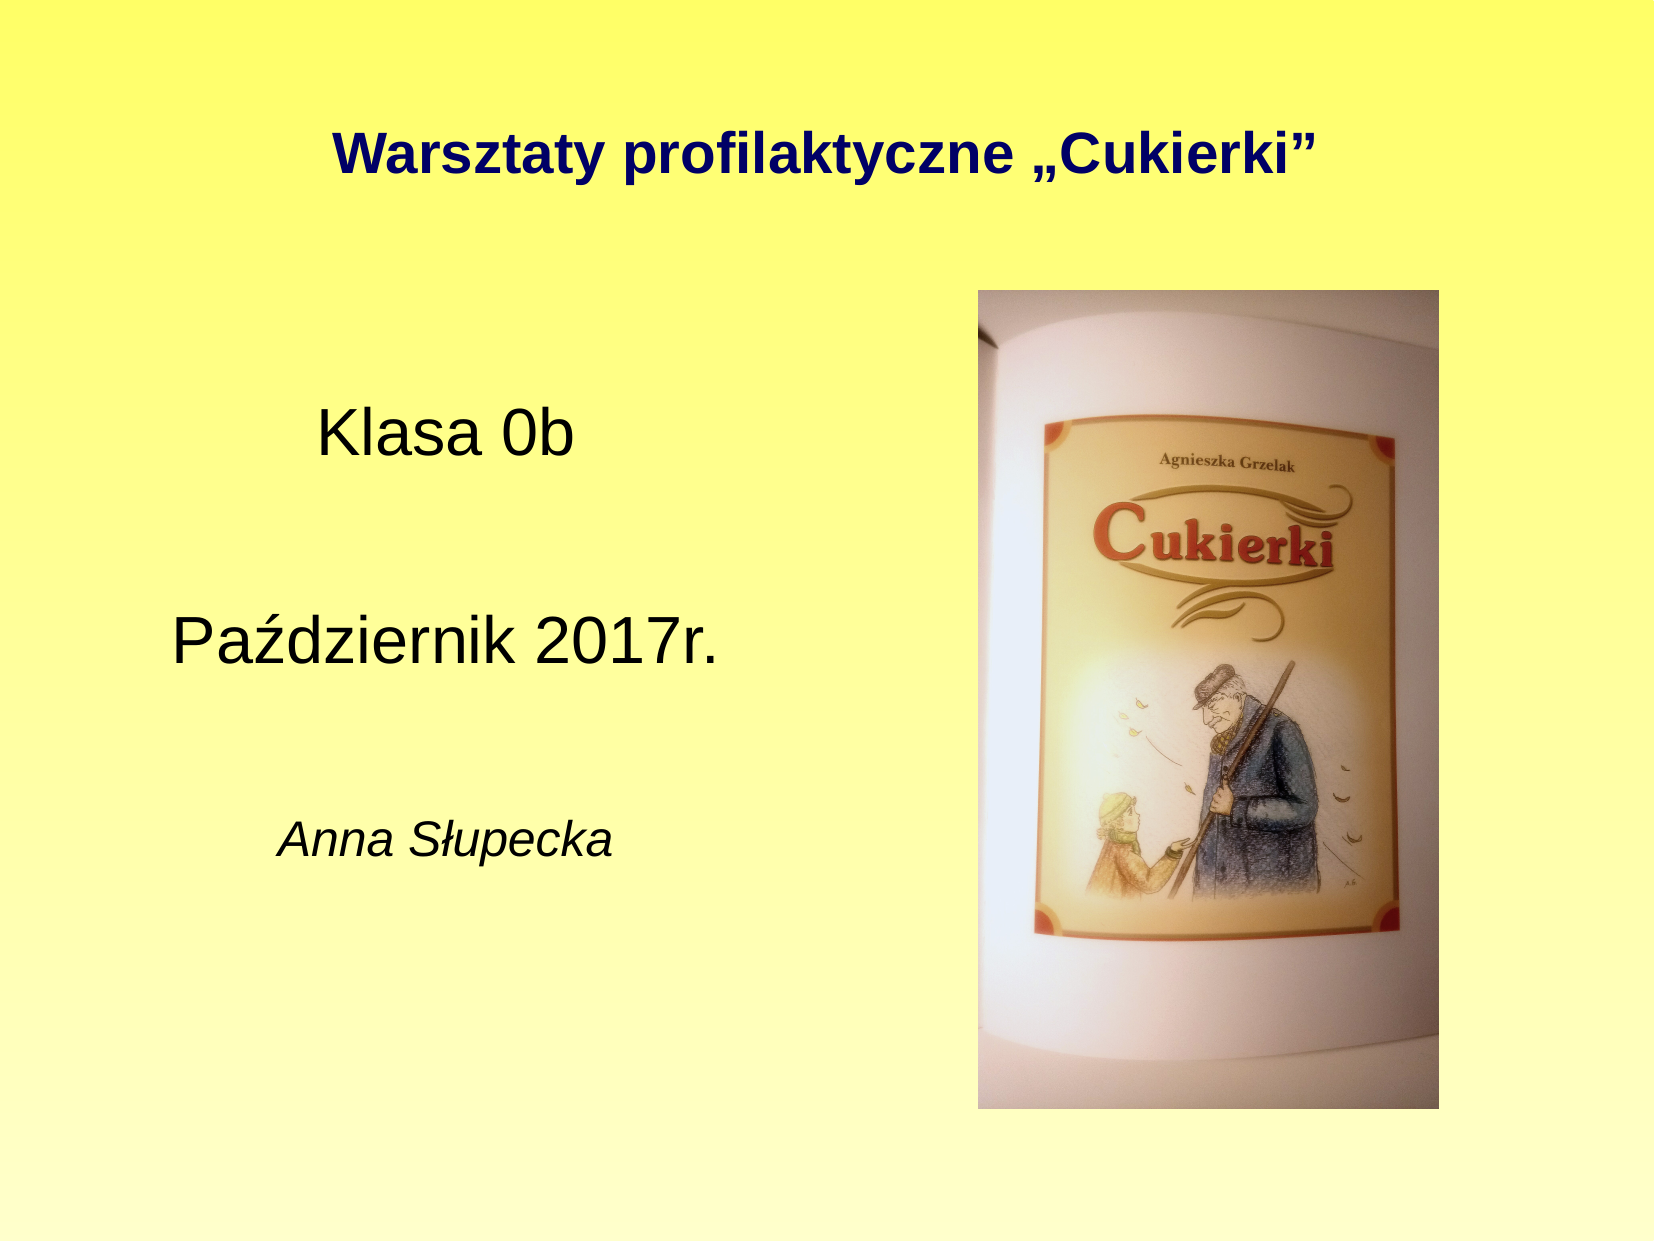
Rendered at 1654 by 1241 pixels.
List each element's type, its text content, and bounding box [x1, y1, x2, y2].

picture [978, 290, 1439, 1109]
list Klasa 0b Październik 2017r. Anna Słupecka [82, 290, 809, 1109]
title Warsztaty profilaktyczne „Cukierki” [82, 49, 1571, 257]
